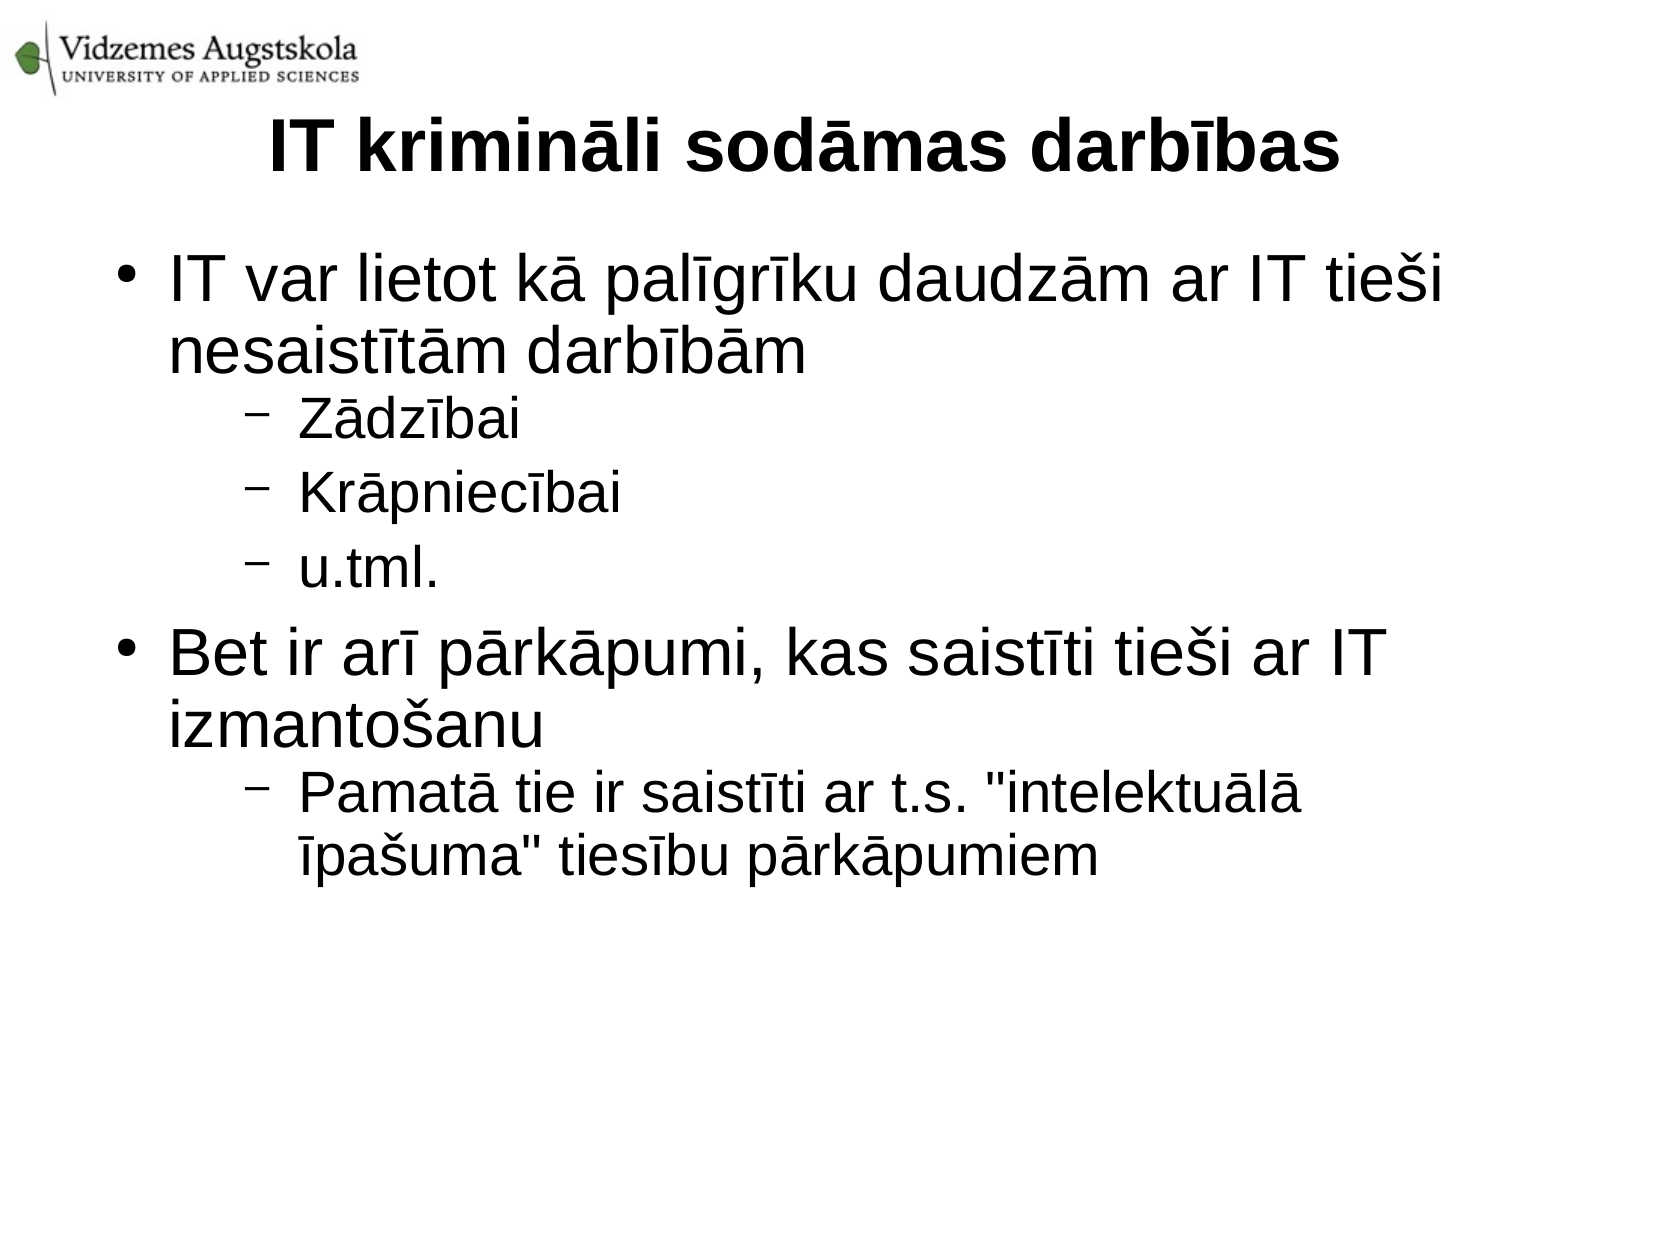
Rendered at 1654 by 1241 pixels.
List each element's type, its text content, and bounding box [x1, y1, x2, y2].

list IT var lietot kā palīgrīku daudzām ar IT tieši nesaistītām darbībām Zādzībai Krāpniecībai u.tml. Bet ir arī pārkāpumi, kas saistīti tieši ar IT izmantošanu Pamatā tie ir saistīti ar t.s. "intelektuālā īpašuma" tiesību pārkāpumiem [82, 236, 1569, 1107]
title IT krimināli sodāmas darbības [94, 96, 1512, 195]
picture [5, 2, 368, 113]
